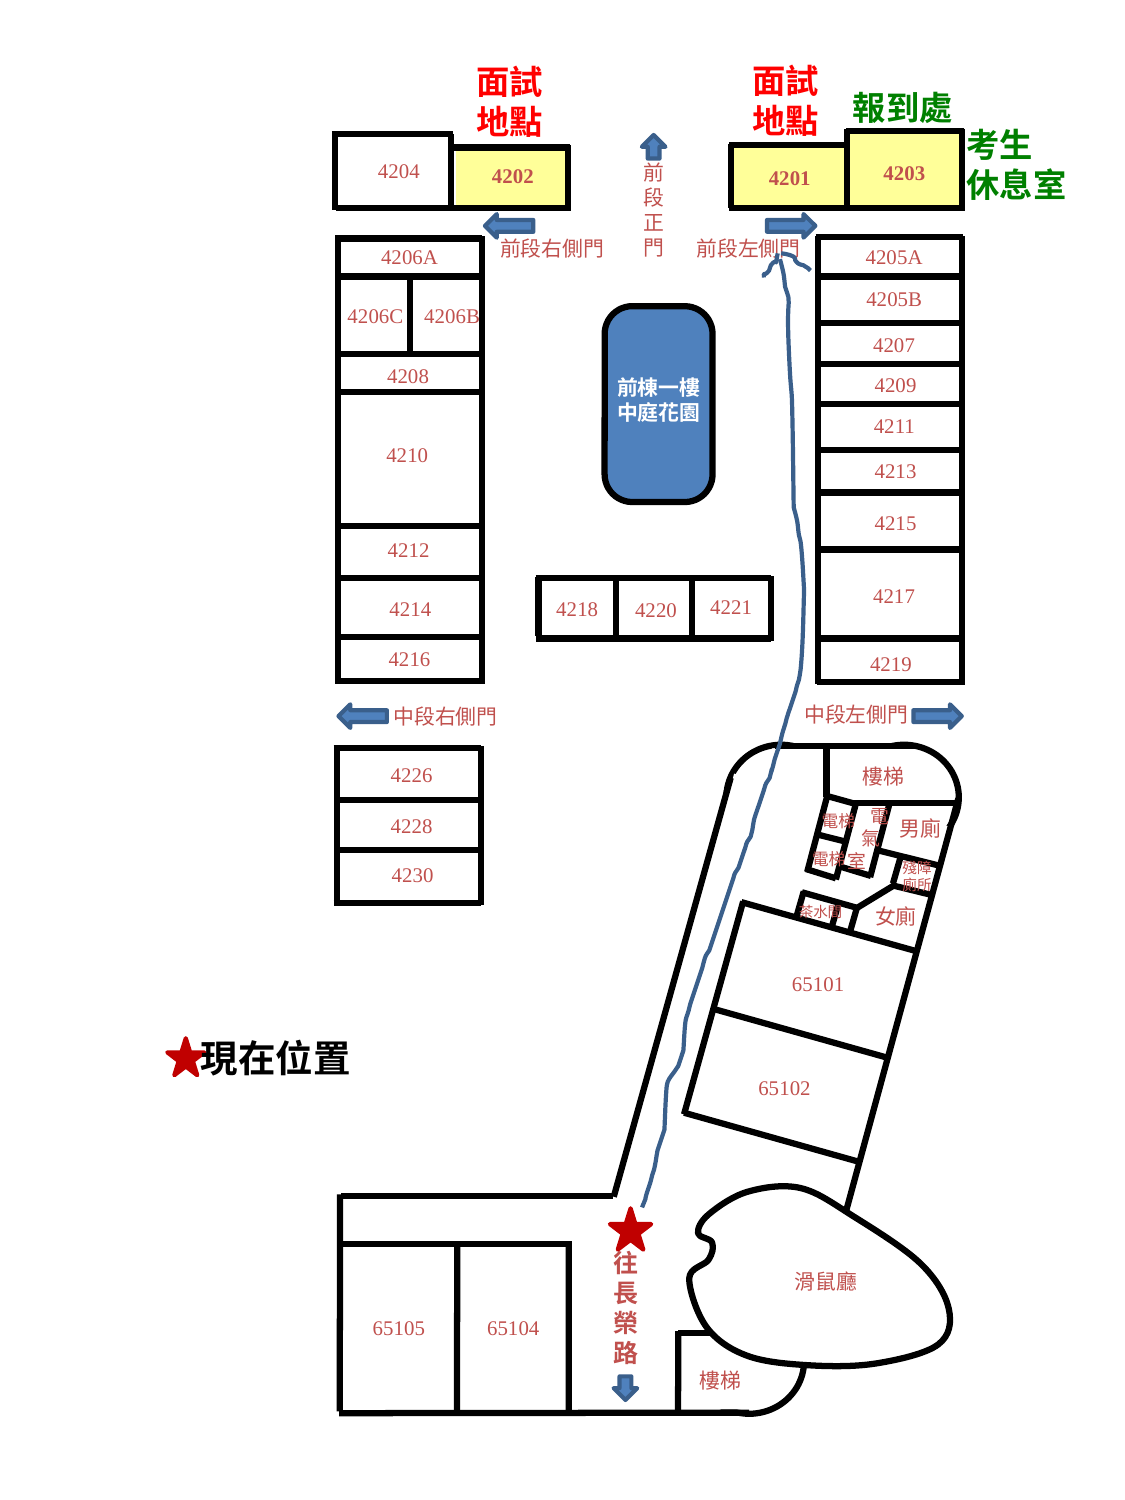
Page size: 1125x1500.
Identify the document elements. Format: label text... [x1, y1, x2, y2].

text_box 4221 [695, 586, 767, 627]
text_box [613, 1376, 638, 1400]
text_box 4205A [850, 236, 938, 277]
text_box [830, 749, 900, 796]
text_box 前段左側門 [681, 228, 816, 269]
text_box 4207 [858, 324, 930, 364]
text_box [604, 306, 713, 367]
text_box 65104 [472, 1306, 555, 1347]
text_box 前 段 正 門 [628, 152, 680, 268]
text_box 65101 [777, 962, 860, 1003]
text_box 4201 [753, 157, 826, 198]
text_box 4205B [851, 278, 937, 318]
text_box 面試 地點 [737, 53, 834, 148]
text_box 4220 [620, 588, 692, 629]
text_box 電 氣 室 [832, 796, 905, 880]
text_box [767, 214, 816, 228]
text_box [771, 748, 775, 761]
text_box 殘障 廁所 [887, 851, 947, 902]
text_box 電梯 [797, 841, 832, 876]
text_box [609, 1208, 652, 1250]
text_box 4215 [859, 502, 932, 542]
text_box 4208 [372, 355, 444, 396]
text_box 電梯 [806, 803, 832, 838]
text_box 4226 [375, 754, 448, 795]
text_box 男廁 [905, 808, 957, 849]
text_box 4209 [859, 364, 932, 405]
text_box 4217 [858, 575, 930, 616]
text_box [484, 214, 534, 228]
text_box 4203 [868, 152, 941, 193]
text_box 滑鼠廳 [780, 1261, 873, 1301]
text_box 樓梯 [847, 756, 919, 797]
text_box 中段左側門 [789, 693, 923, 734]
text_box 前段左側門 [782, 256, 803, 269]
text_box [641, 134, 666, 159]
text_box [604, 432, 713, 503]
text_box [923, 704, 962, 728]
text_box 前段右側門 [485, 228, 619, 269]
text_box 4206C [332, 294, 419, 335]
text_box 4202 [477, 155, 549, 196]
text_box 4206B [419, 295, 495, 335]
text_box [902, 936, 917, 940]
text_box 中段右側門 [378, 696, 513, 736]
text_box 4214 [374, 588, 447, 629]
text_box [338, 704, 378, 728]
text_box 報到處 [838, 80, 983, 135]
text_box 4216 [373, 638, 446, 679]
text_box [662, 1291, 704, 1409]
text_box 4204 [363, 150, 435, 191]
text_box 4219 [855, 643, 927, 684]
text_box 4211 [858, 405, 930, 445]
text_box [682, 1336, 752, 1410]
text_box [167, 1040, 185, 1076]
text_box [731, 749, 887, 909]
text_box 現在位置 [185, 1027, 366, 1088]
text_box 茶水間 [783, 895, 858, 928]
text_box 女廁 [860, 895, 932, 936]
text_box 4212 [372, 529, 445, 570]
text_box 4210 [371, 434, 443, 474]
text_box 65102 [743, 1067, 826, 1108]
text_box [456, 151, 565, 205]
text_box 面試 地點 [461, 53, 558, 149]
text_box 4218 [541, 588, 613, 629]
text_box 4230 [376, 854, 449, 895]
text_box 4206A [366, 236, 453, 277]
text_box 樓梯 [684, 1360, 756, 1401]
text_box 考生 休息室 [951, 116, 1082, 212]
text_box 前棟一樓 中庭花園 [602, 367, 716, 432]
text_box [734, 148, 844, 205]
text_box 4213 [859, 450, 932, 490]
text_box [704, 773, 764, 894]
text_box 65105 [357, 1306, 440, 1347]
text_box [695, 1291, 824, 1362]
text_box 往 長 榮 路 [598, 1239, 668, 1375]
text_box [850, 135, 951, 205]
text_box 4228 [375, 804, 448, 845]
